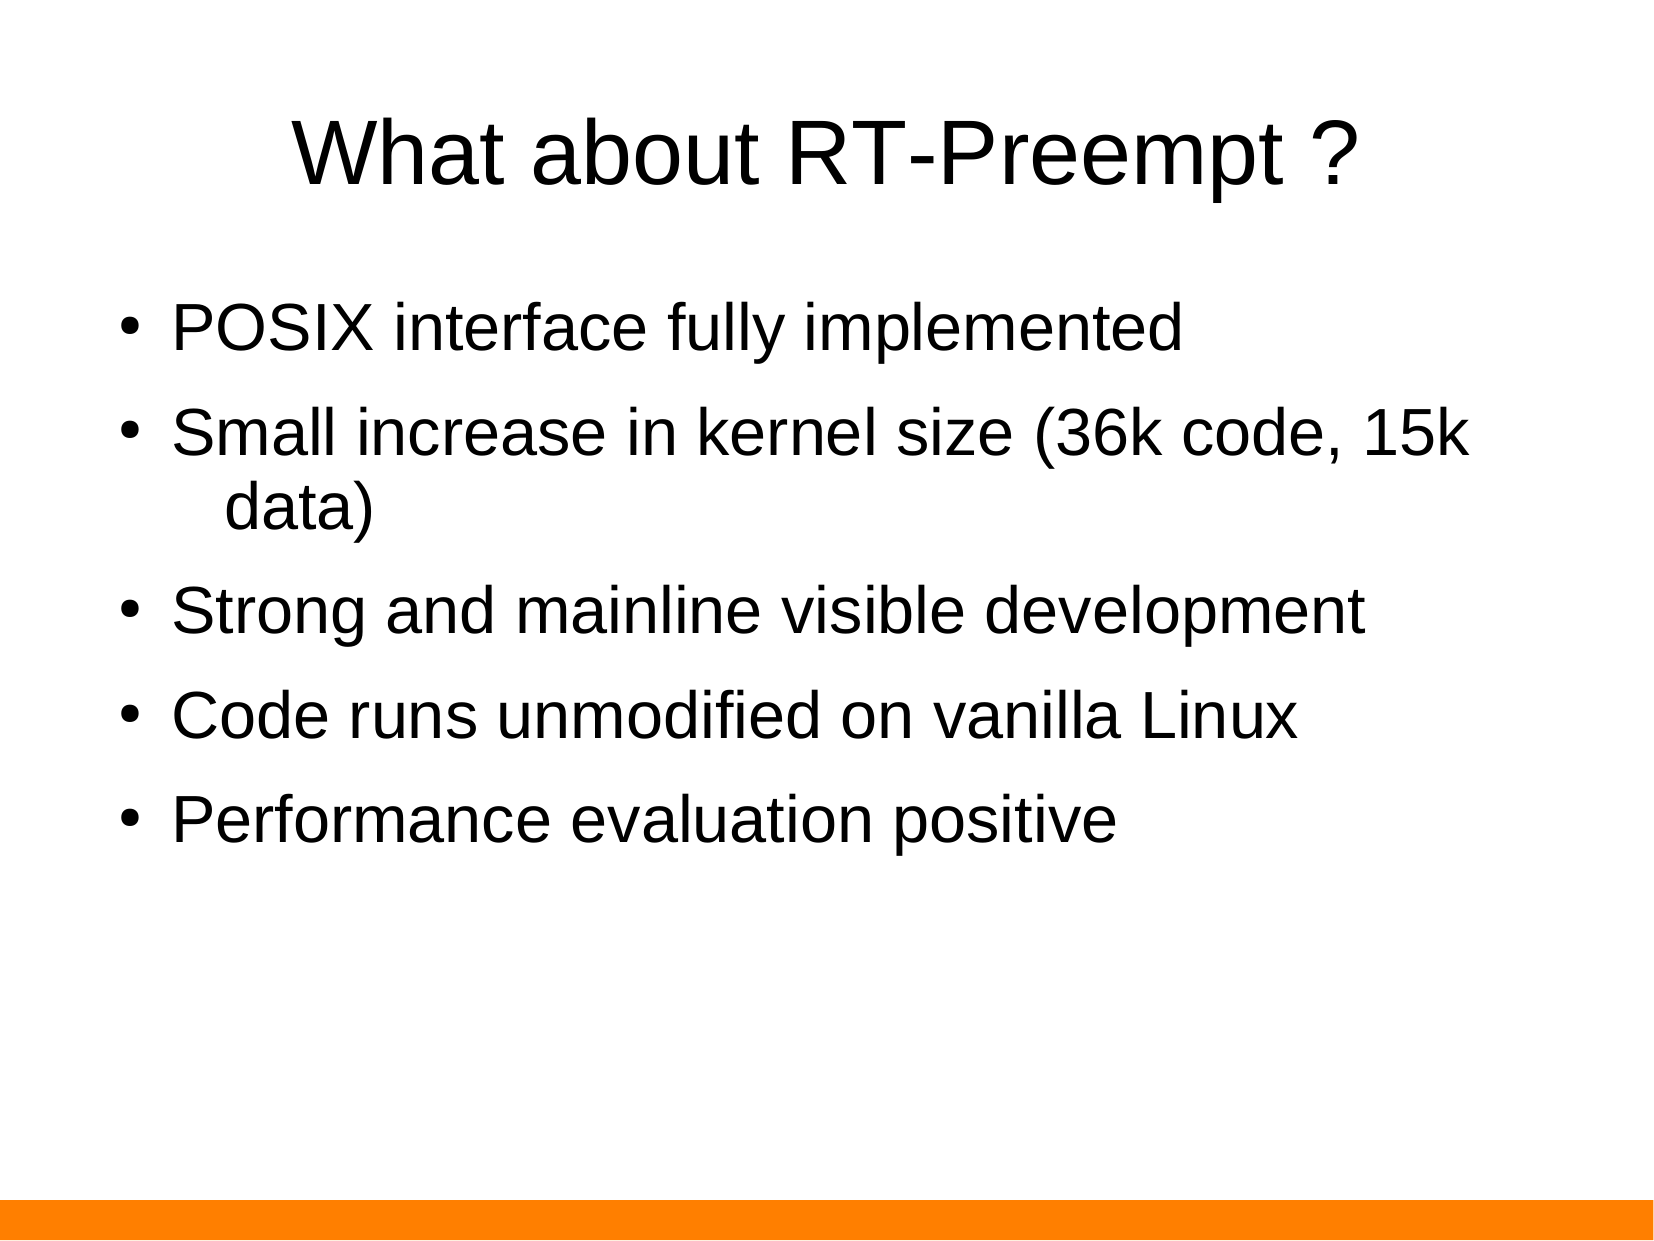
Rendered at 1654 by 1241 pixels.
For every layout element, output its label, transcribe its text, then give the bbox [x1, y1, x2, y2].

title What about RT-Preempt ? [82, 49, 1571, 257]
text_box [0, 1200, 1654, 1241]
list POSIX interface fully implemented Small increase in kernel size (36k code, 15k data) Strong and mainline visible development Code runs unmodified on vanilla Linux Performance evaluation positive [82, 290, 1571, 1109]
